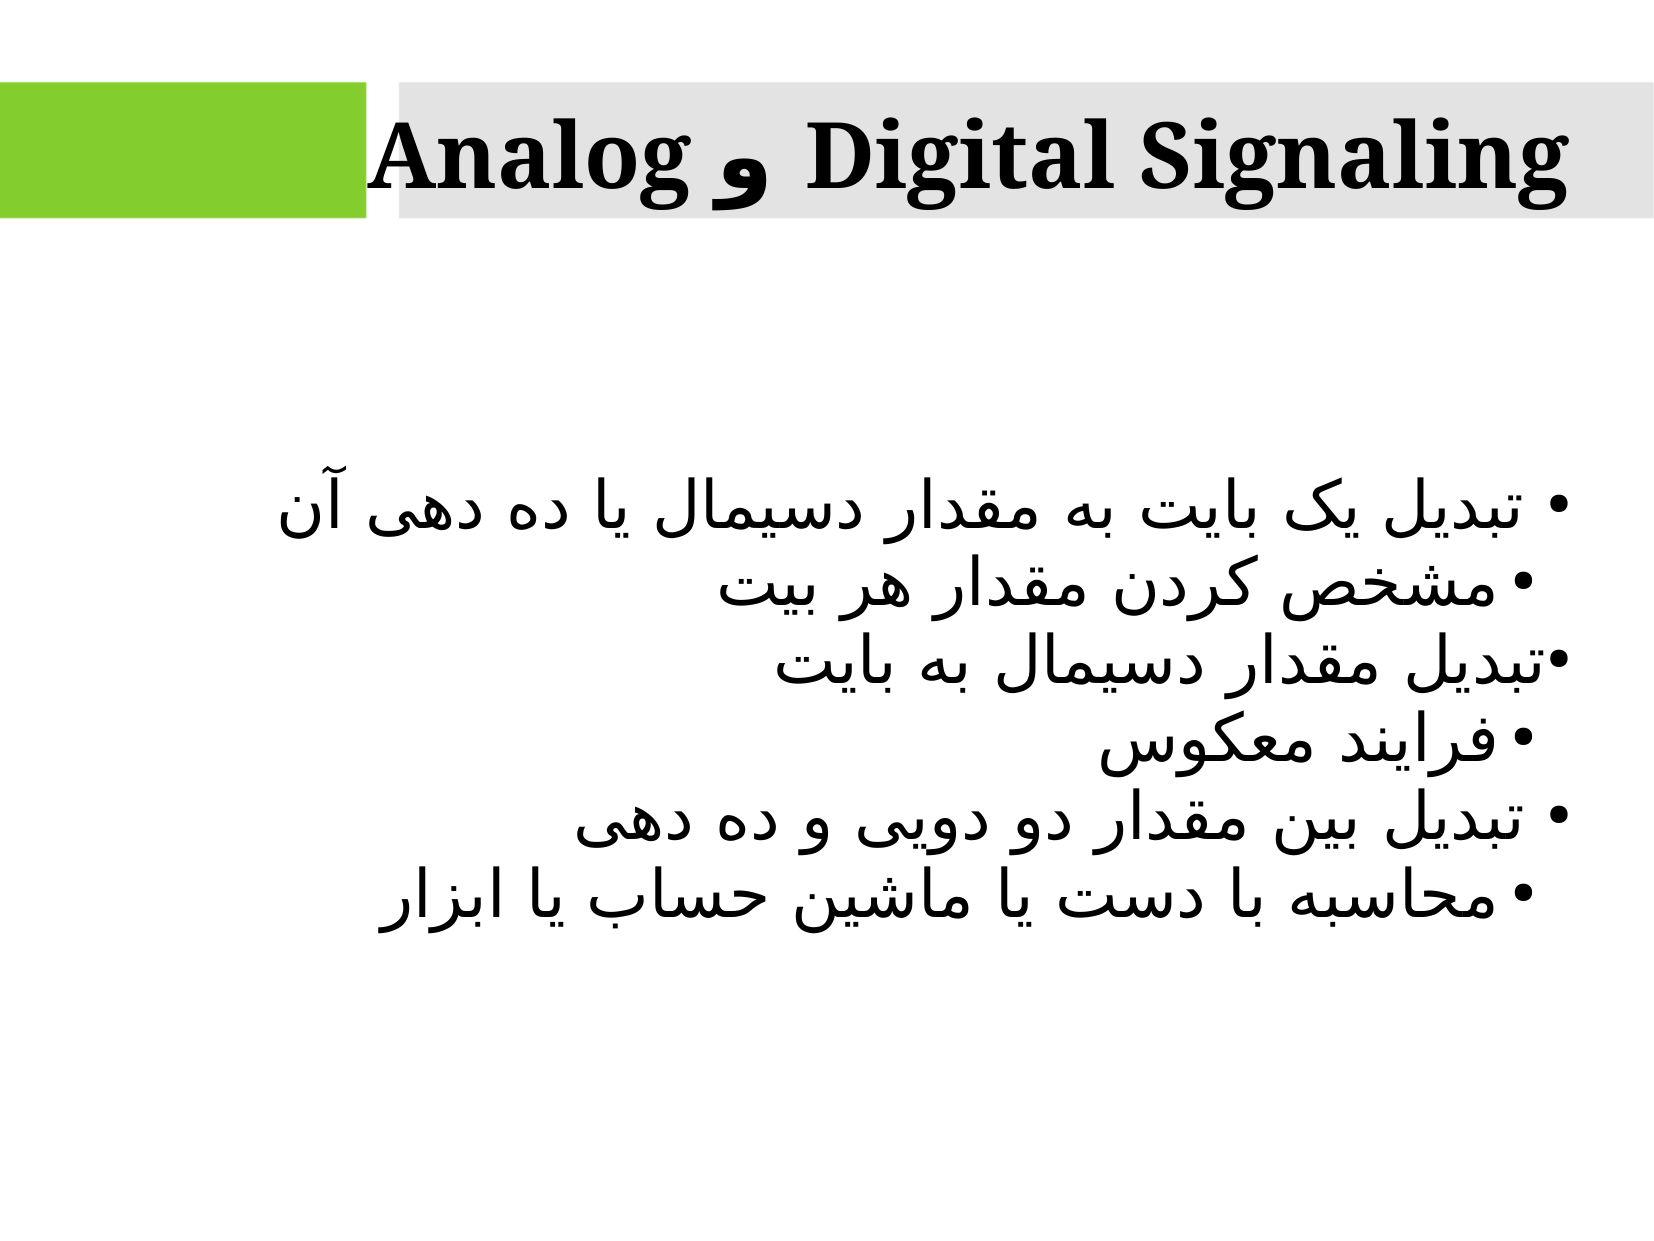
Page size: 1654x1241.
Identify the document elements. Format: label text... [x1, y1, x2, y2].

picture [0, 0, 1654, 1241]
title Analog و Digital Signaling [82, 49, 1571, 257]
subtitle تبدیل یک بایت به مقدار دسیمال یا ده دهی آن مشخص کردن مقدار هر بیت تبدیل مقدار دسیمال به بایت فرایند معکوس تبدیل بین مقدار دو دویی و ده دهی محاسبه با دست یا ماشین حساب یا ابزار [82, 290, 1571, 1109]
